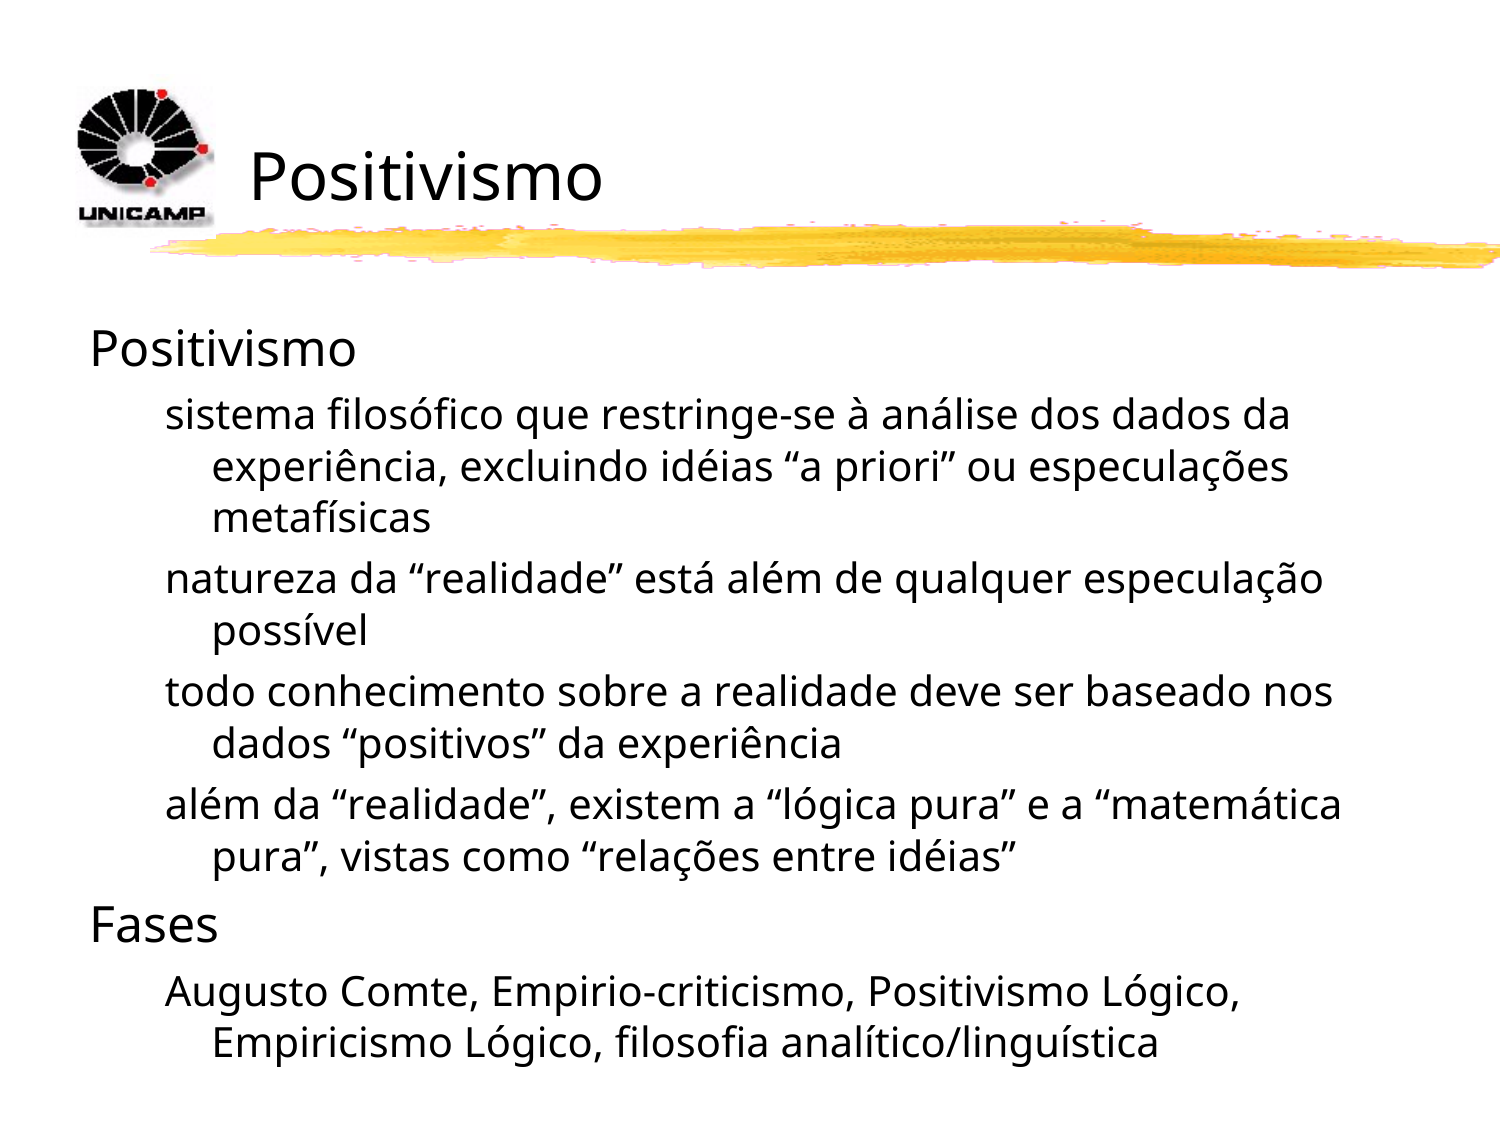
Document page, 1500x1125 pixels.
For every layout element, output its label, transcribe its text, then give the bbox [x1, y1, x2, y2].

list Positivismo sistema filosófico que restringe-se à análise dos dados da experiência, excluindo idéias “a priori” ou especulações metafísicas natureza da “realidade” está além de qualquer especulação possível todo conhecimento sobre a realidade deve ser baseado nos dados “positivos” da experiência além da “realidade”, existem a “lógica pura” e a “matemática pura”, vistas como “relações entre idéias” Fases Augusto Comte, Empirio-criticismo, Positivismo Lógico, Empiricismo Lógico, filosofia analítico/linguística [74, 309, 1417, 994]
picture [75, 74, 1500, 279]
title Positivismo [233, 37, 1434, 225]
